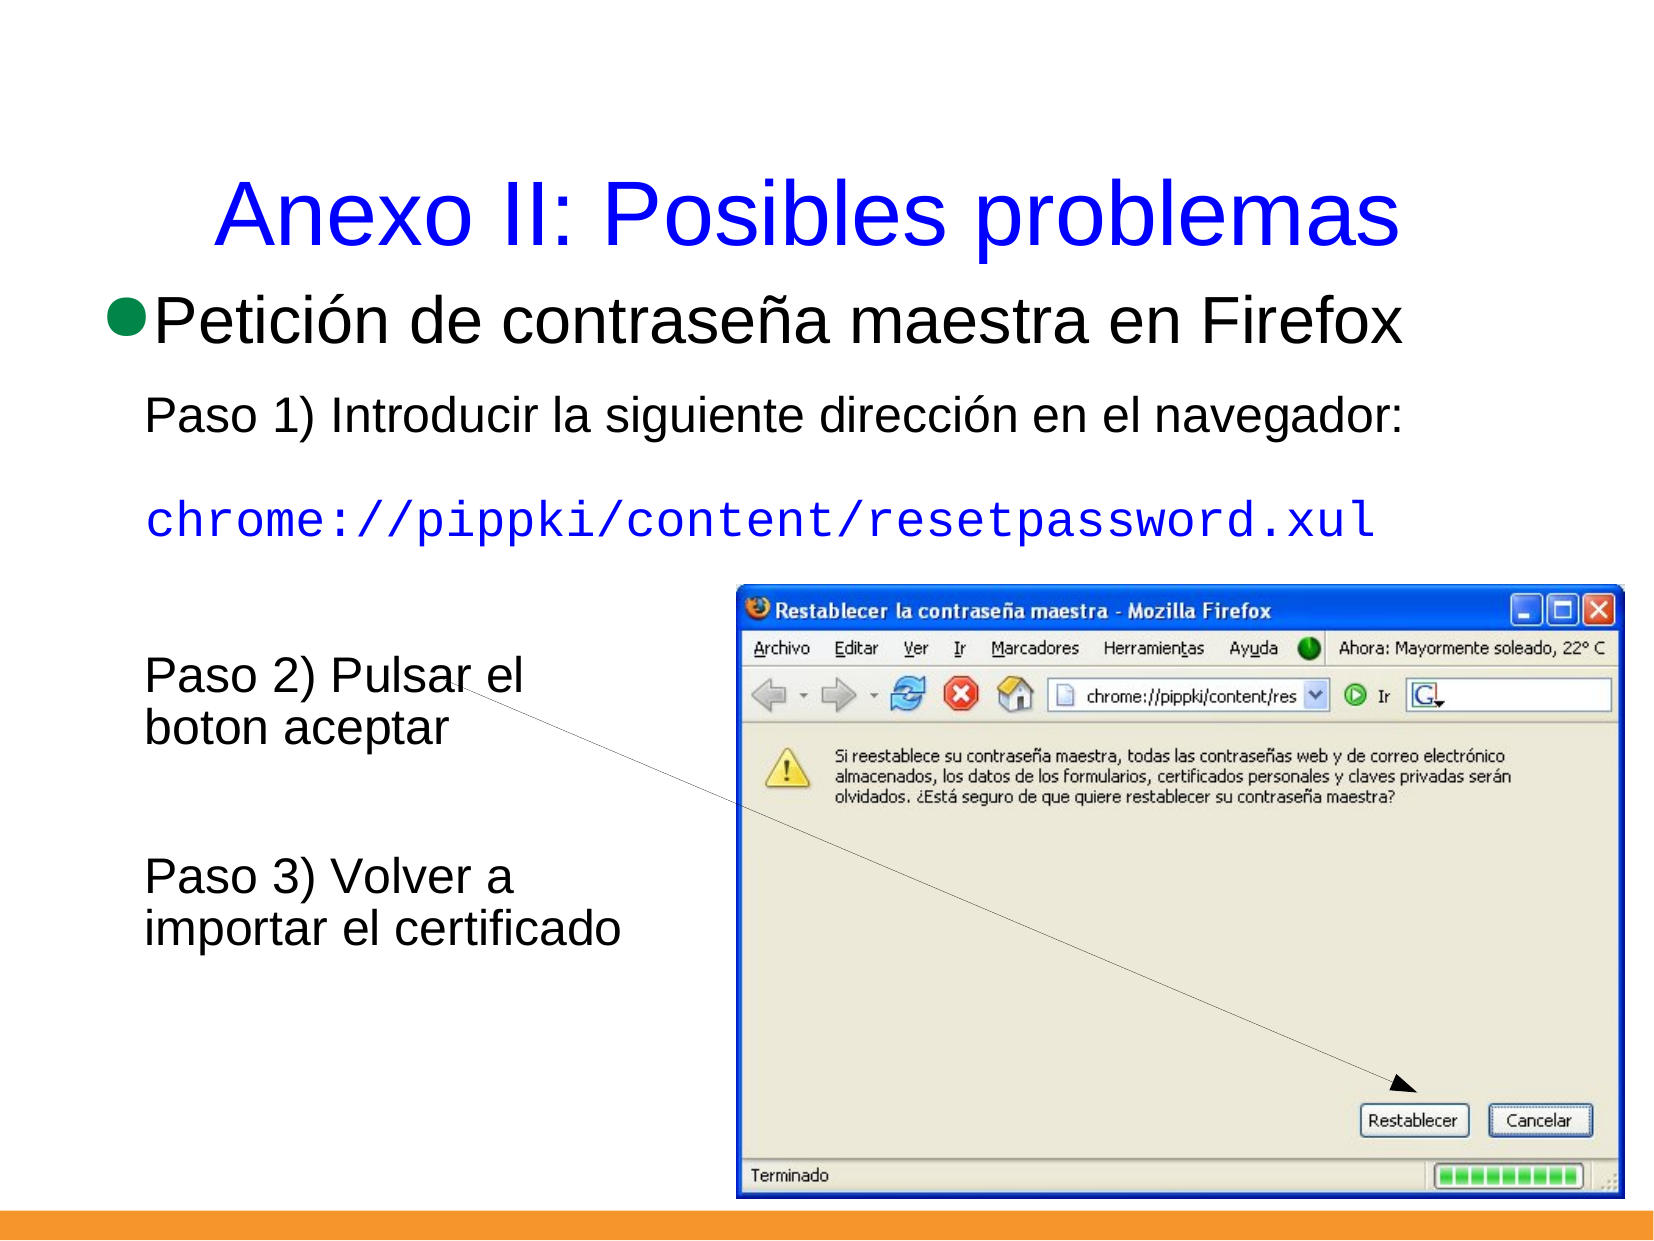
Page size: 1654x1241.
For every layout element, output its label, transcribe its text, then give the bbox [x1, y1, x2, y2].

text_box Paso 2) Pulsar el boton aceptar [129, 643, 621, 768]
list Petición de contraseña maestra en Firefox [82, 283, 1572, 373]
text_box Paso 3) Volver a importar el certificado [130, 844, 709, 969]
picture [736, 584, 1625, 1199]
text_box Paso 1) Introducir la siguiente dirección en el navegador: chrome://pippki/content/resetpassword.xul [129, 383, 1565, 608]
title Anexo II: Posibles problemas [65, 161, 1554, 266]
